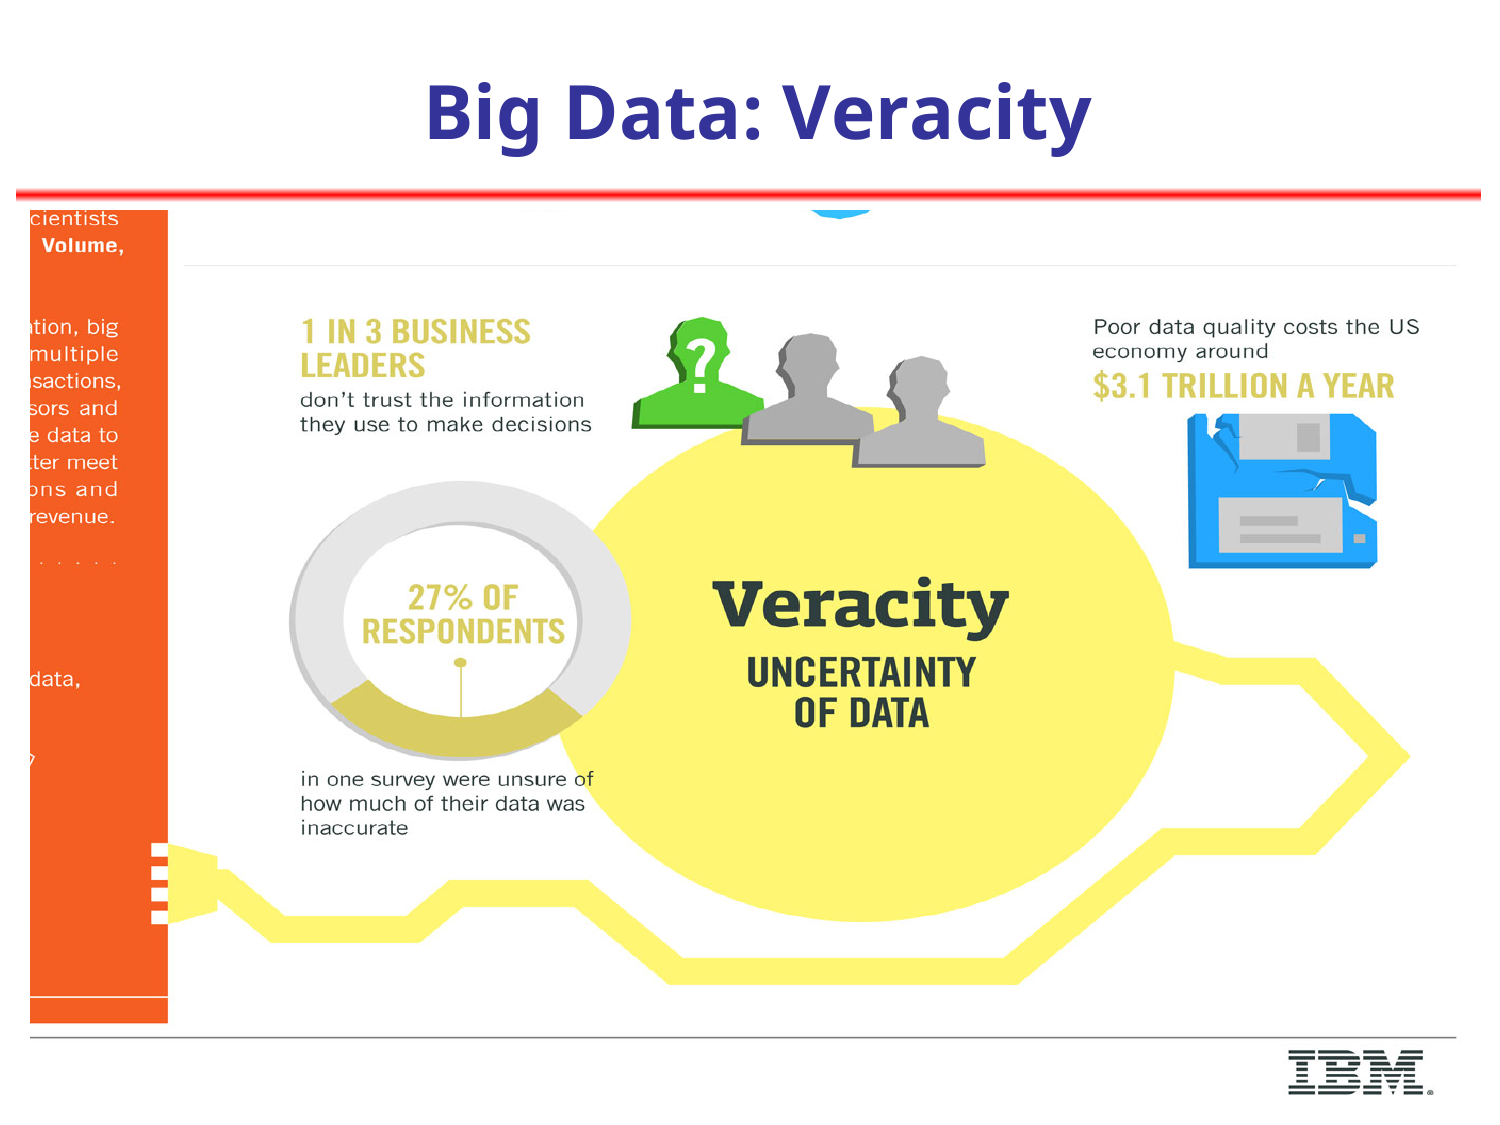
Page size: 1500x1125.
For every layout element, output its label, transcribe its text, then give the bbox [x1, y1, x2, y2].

picture [30, 210, 1471, 1096]
title Big Data: Veracity [124, 0, 1391, 163]
